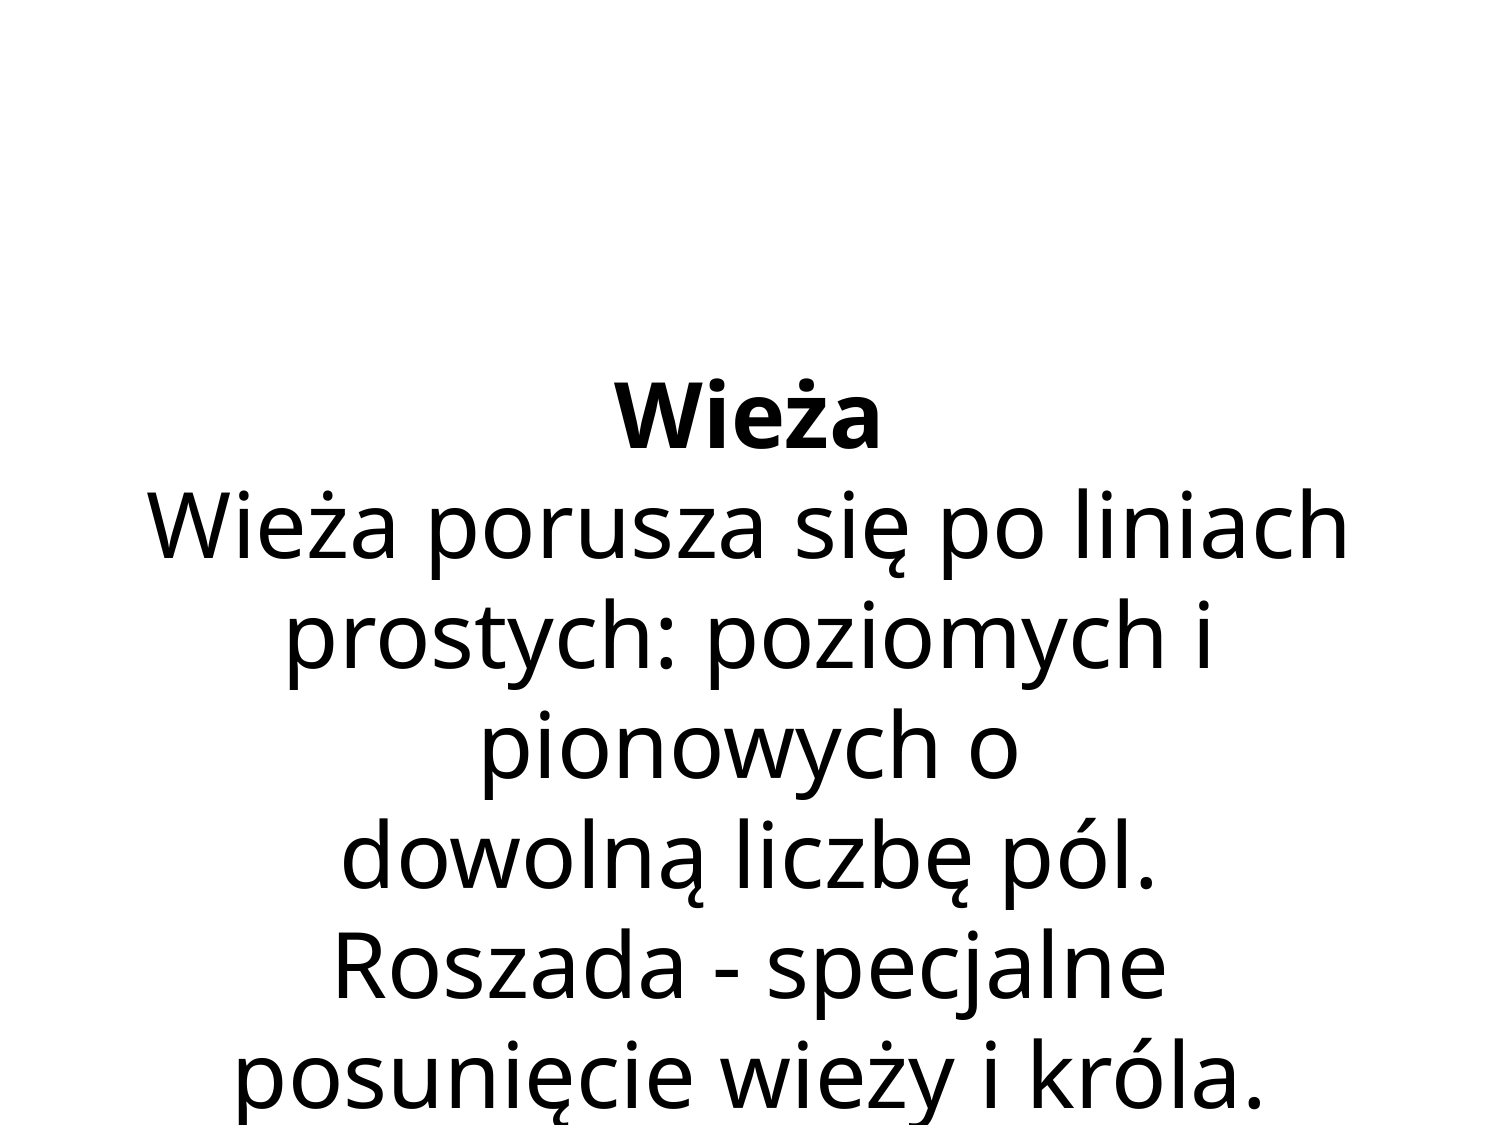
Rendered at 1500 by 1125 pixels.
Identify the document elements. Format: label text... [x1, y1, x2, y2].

title Wieża Wieża porusza się po liniach prostych: poziomych i pionowych o dowolną liczbę pól. Roszada - specjalne posunięcie wieży i króla. Wieża zalicza się do tak zwanych figur ciężkich. Jej oznaczenie w notacji szachowej to "W". Wieża nie ma prawa przeskakiwania przez własne bierki lub przez bierki przeciwnika. Po zabiciu bierki strony przeciwnej staje na jej miejscu. Jej wartośc bojowa wzrasta wraz z zmniejszaniem się ilości bierek na szachownicy. W przybliżeniu można porównać jej wartośc z jedną lekką figurą i dwoma pionami (łącznie). Często dwie wieże toczą równą walke przeciwko hetmanowi. Na początku gry każda ze stron posiada dwie wieże w narożniku szachownicy. [112, 349, 1388, 591]
subtitle [225, 637, 1275, 925]
